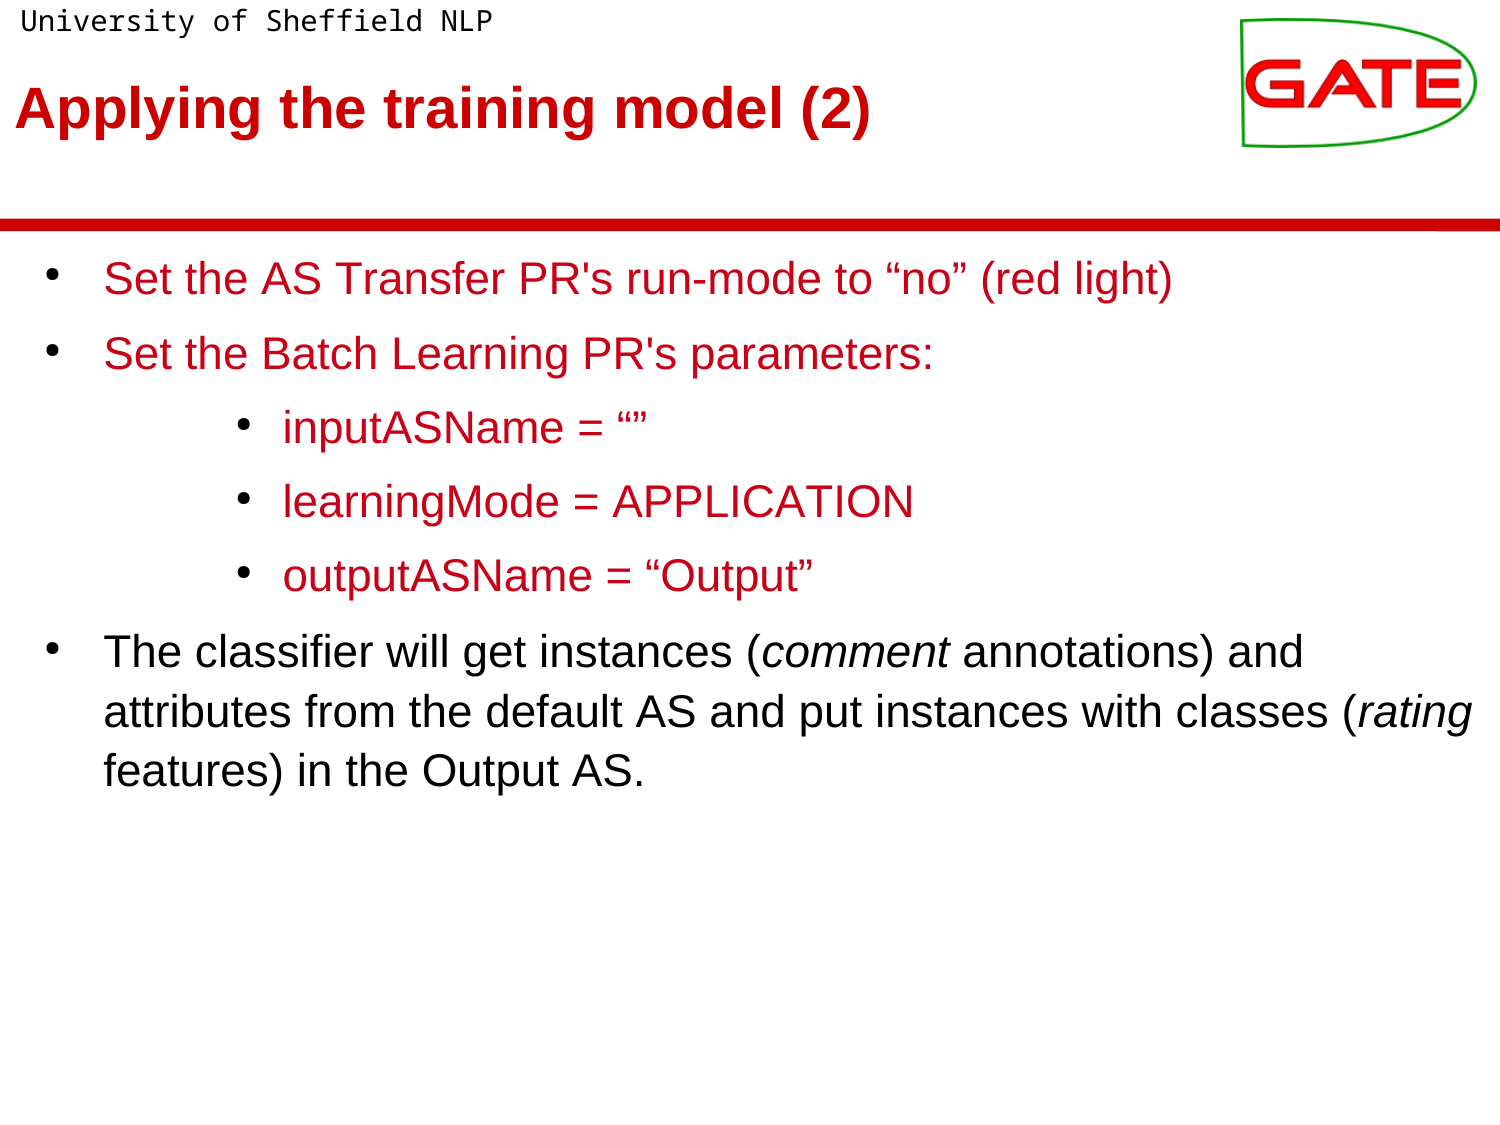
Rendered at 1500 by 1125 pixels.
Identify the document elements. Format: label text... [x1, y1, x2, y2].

picture [1240, 18, 1477, 148]
list Set the AS Transfer PR's run-mode to “no” (red light) Set the Batch Learning PR's parameters: inputASName = “” learningMode = APPLICATION outputASName = “Output” The classifier will get instances (comment annotations) and attributes from the default AS and put instances with classes (rating features) in the Output AS. [29, 236, 1500, 1123]
title Applying the training model (2) [0, 4, 1239, 213]
